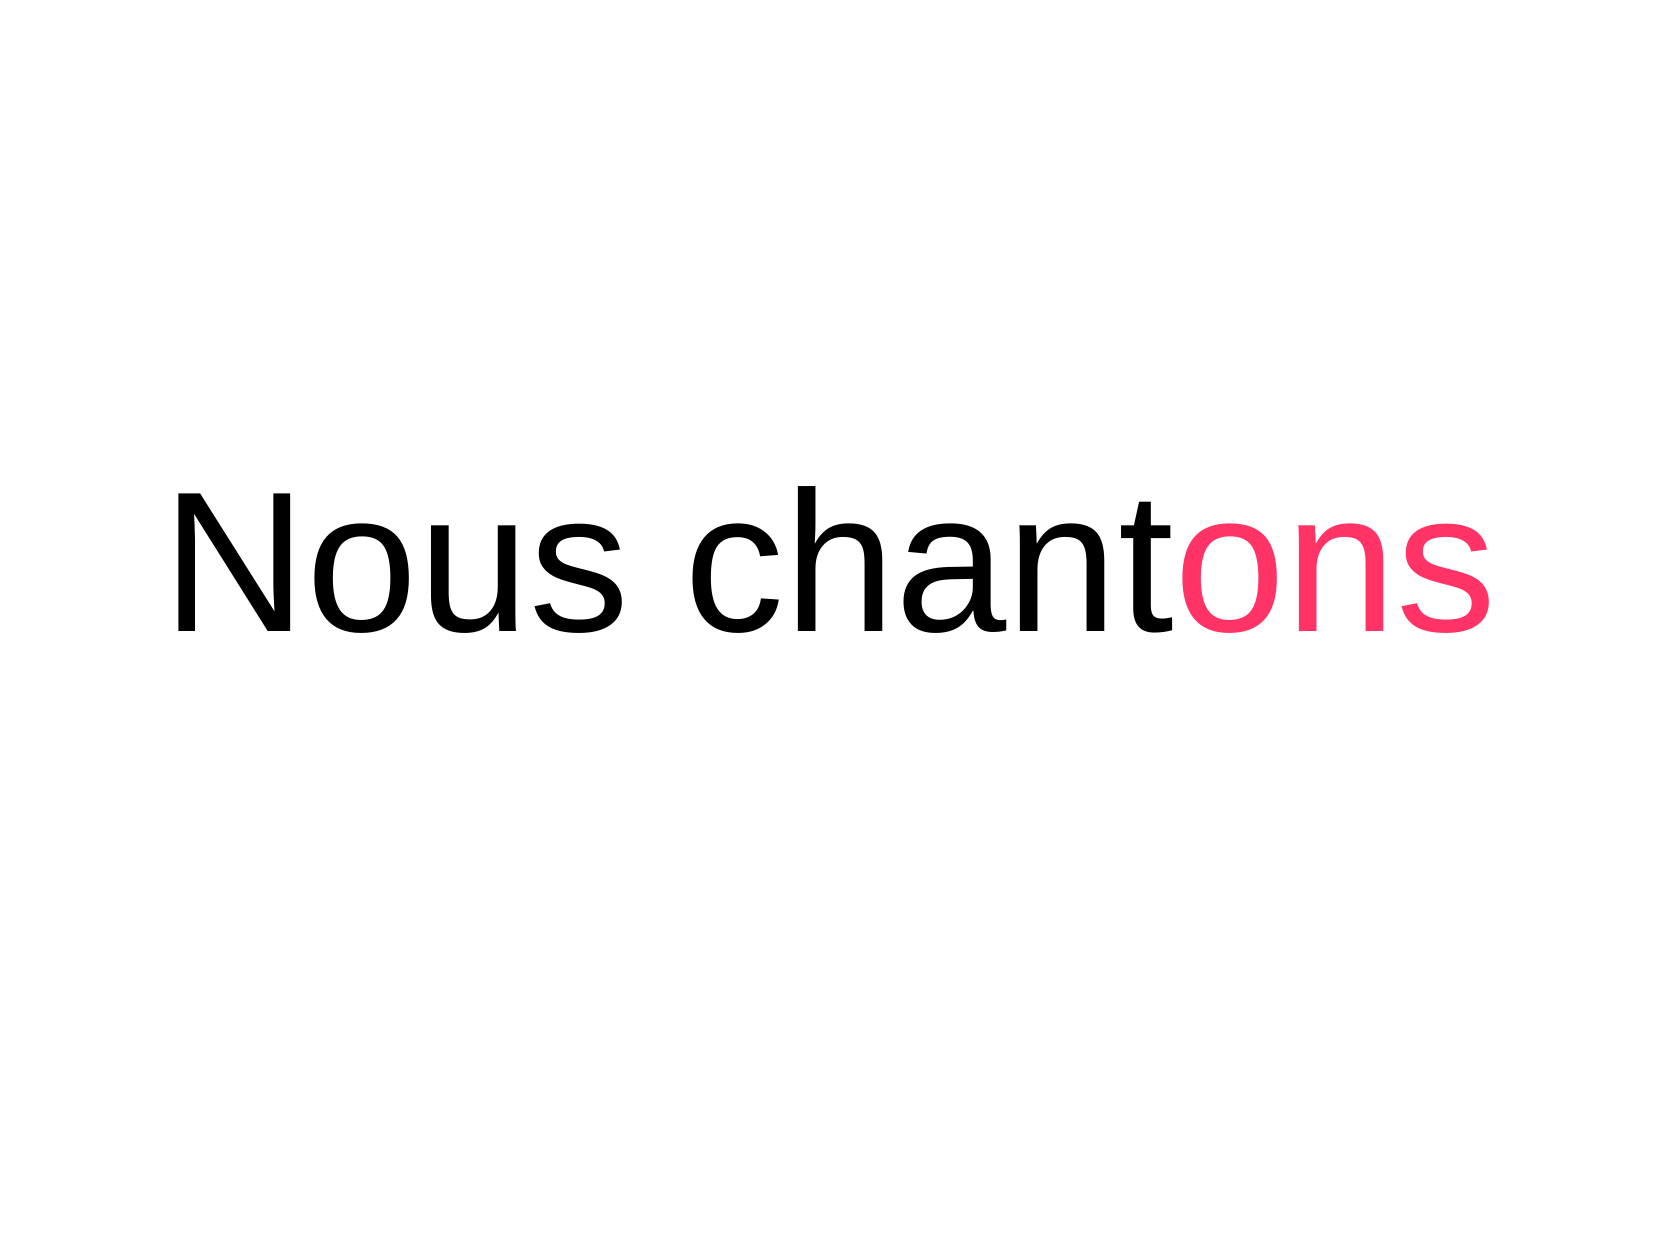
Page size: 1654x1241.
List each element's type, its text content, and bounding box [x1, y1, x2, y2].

text_box Nous chantons [147, 442, 1625, 682]
